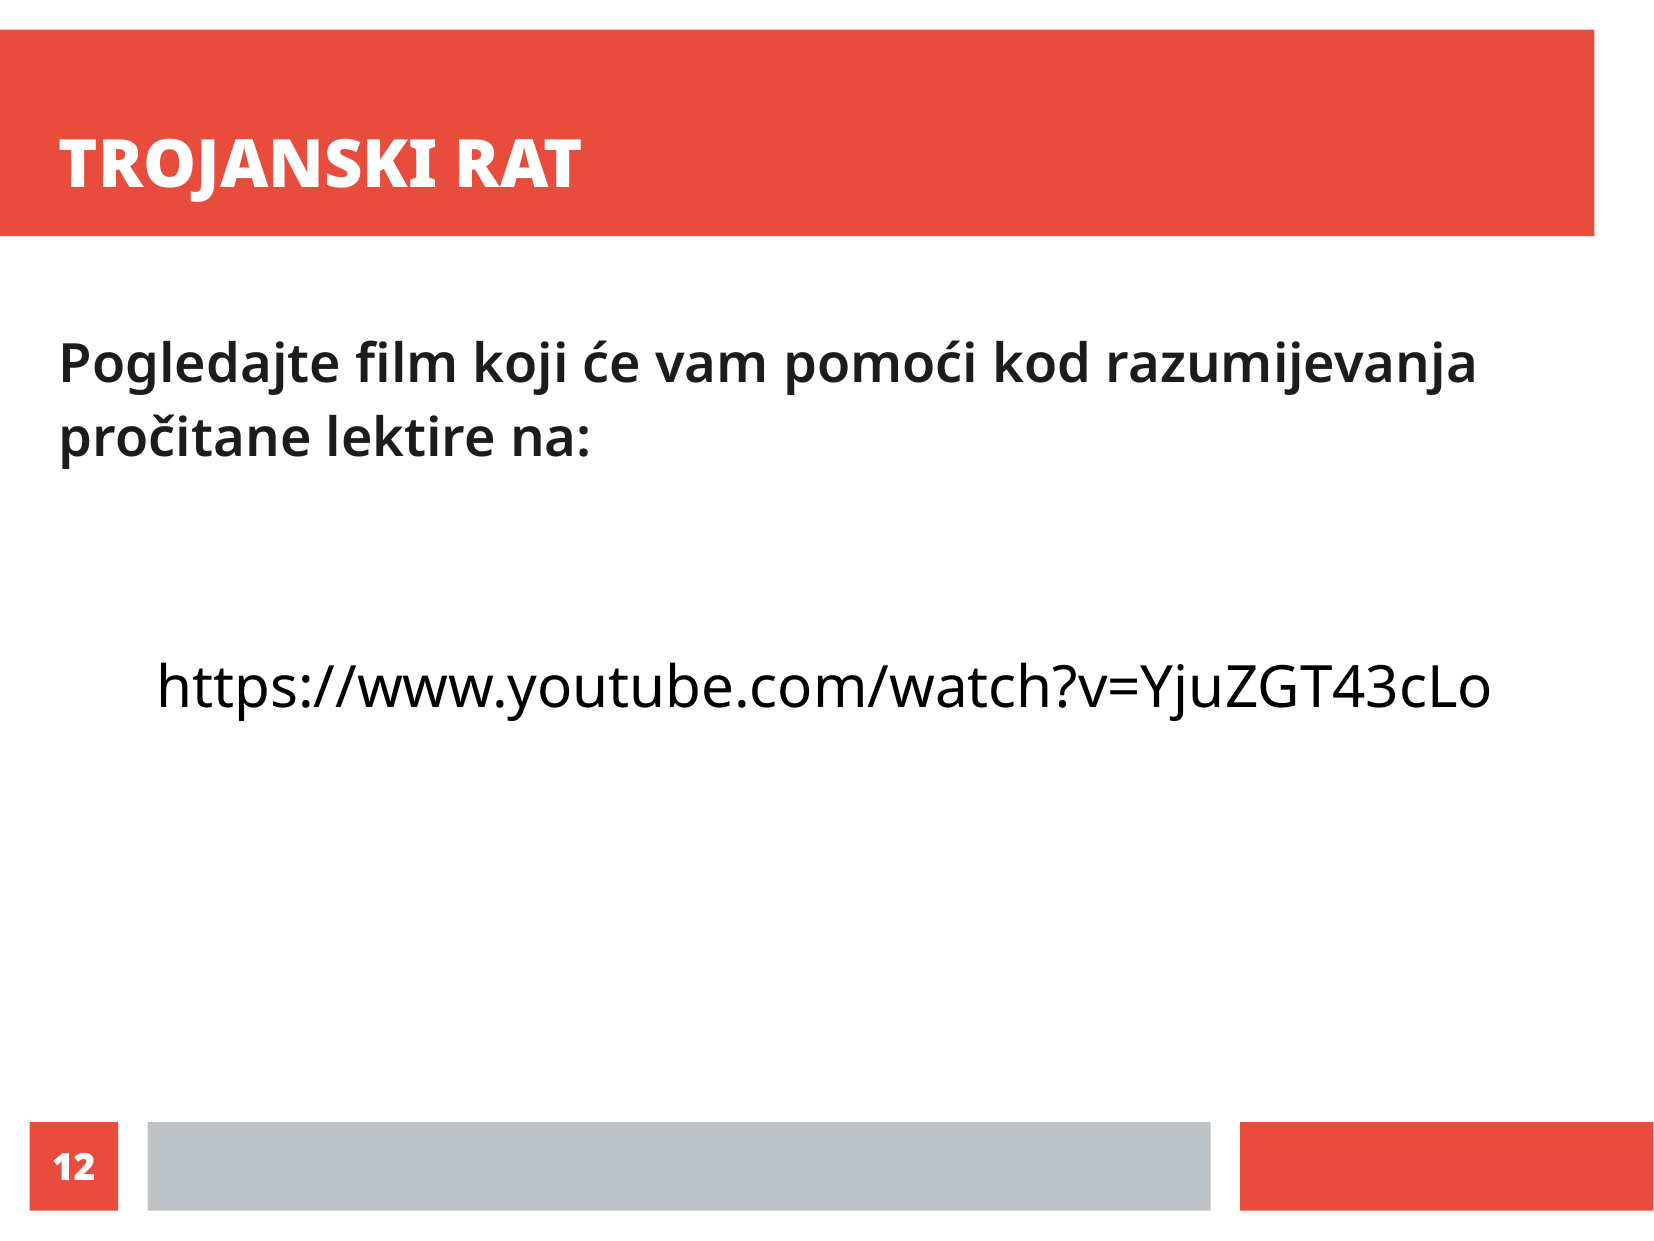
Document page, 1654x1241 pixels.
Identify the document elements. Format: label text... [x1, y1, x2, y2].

text_box https://www.youtube.com/watch?v=YjuZGT43cLo [141, 637, 1524, 804]
title TROJANSKI RAT [59, 59, 1595, 207]
list Pogledajte film koji će vam pomoći kod razumijevanja pročitane lektire na: [59, 324, 1565, 1093]
